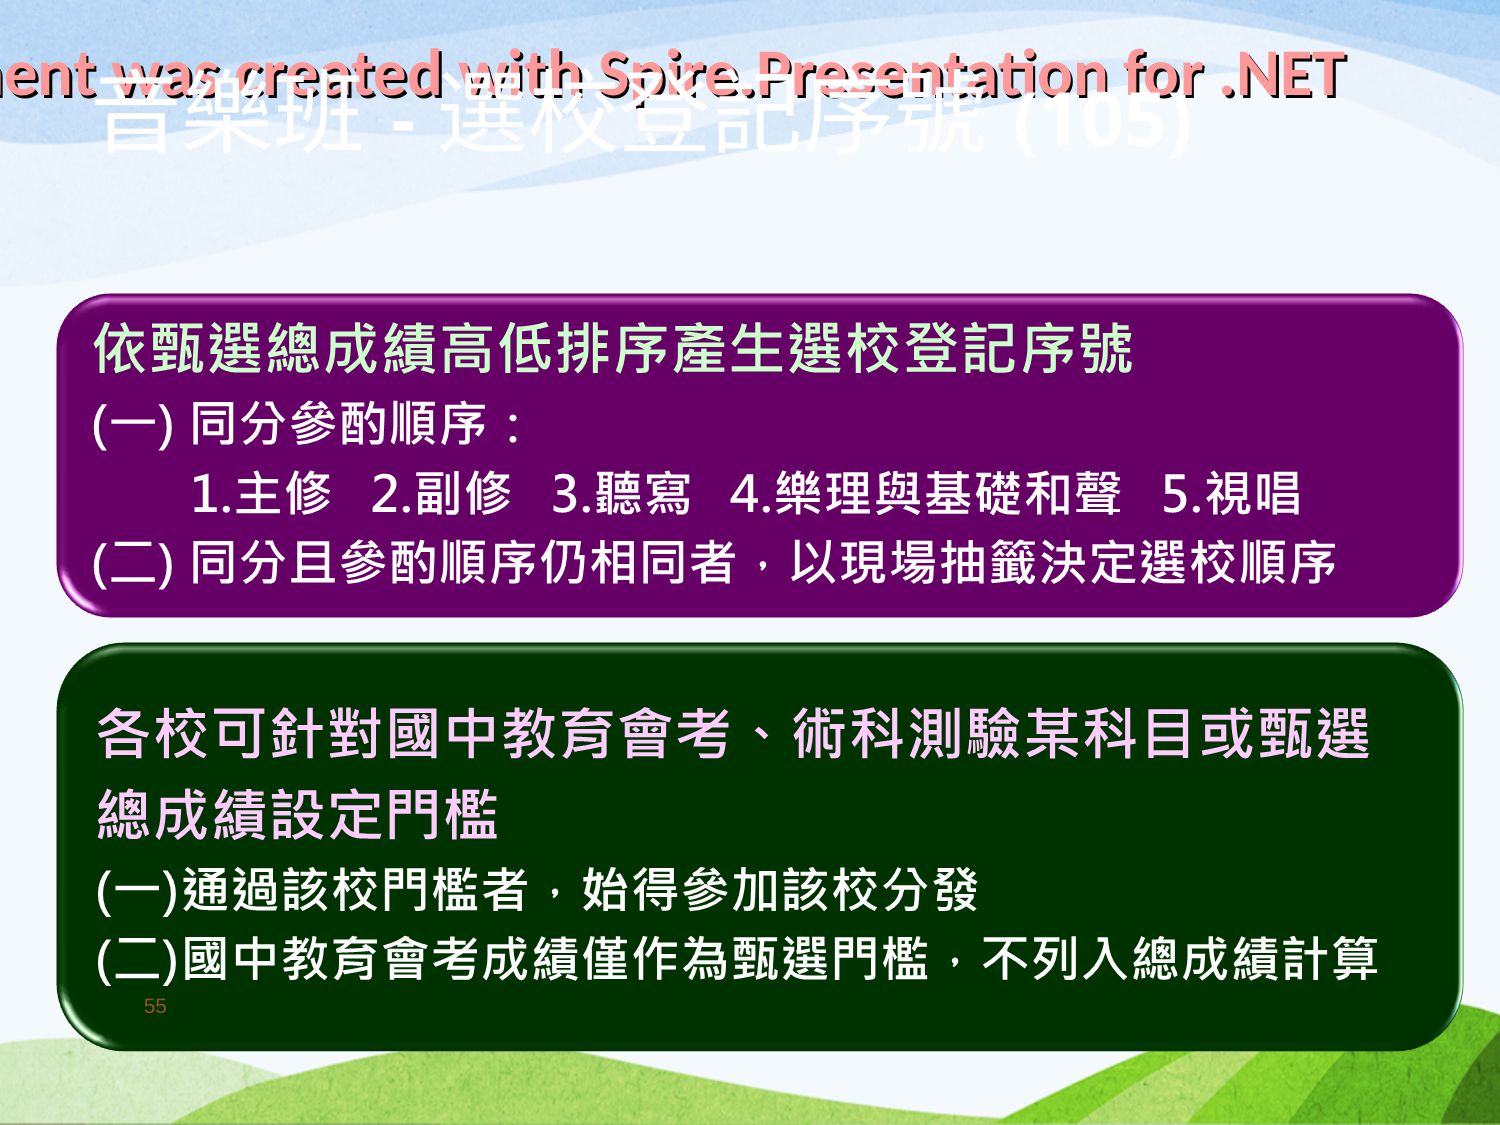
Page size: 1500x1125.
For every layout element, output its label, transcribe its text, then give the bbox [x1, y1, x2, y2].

text_box 55 [129, 987, 223, 1025]
title 音樂班-選校登記序號(105) [75, 43, 1425, 184]
picture [0, 0, 1500, 1125]
